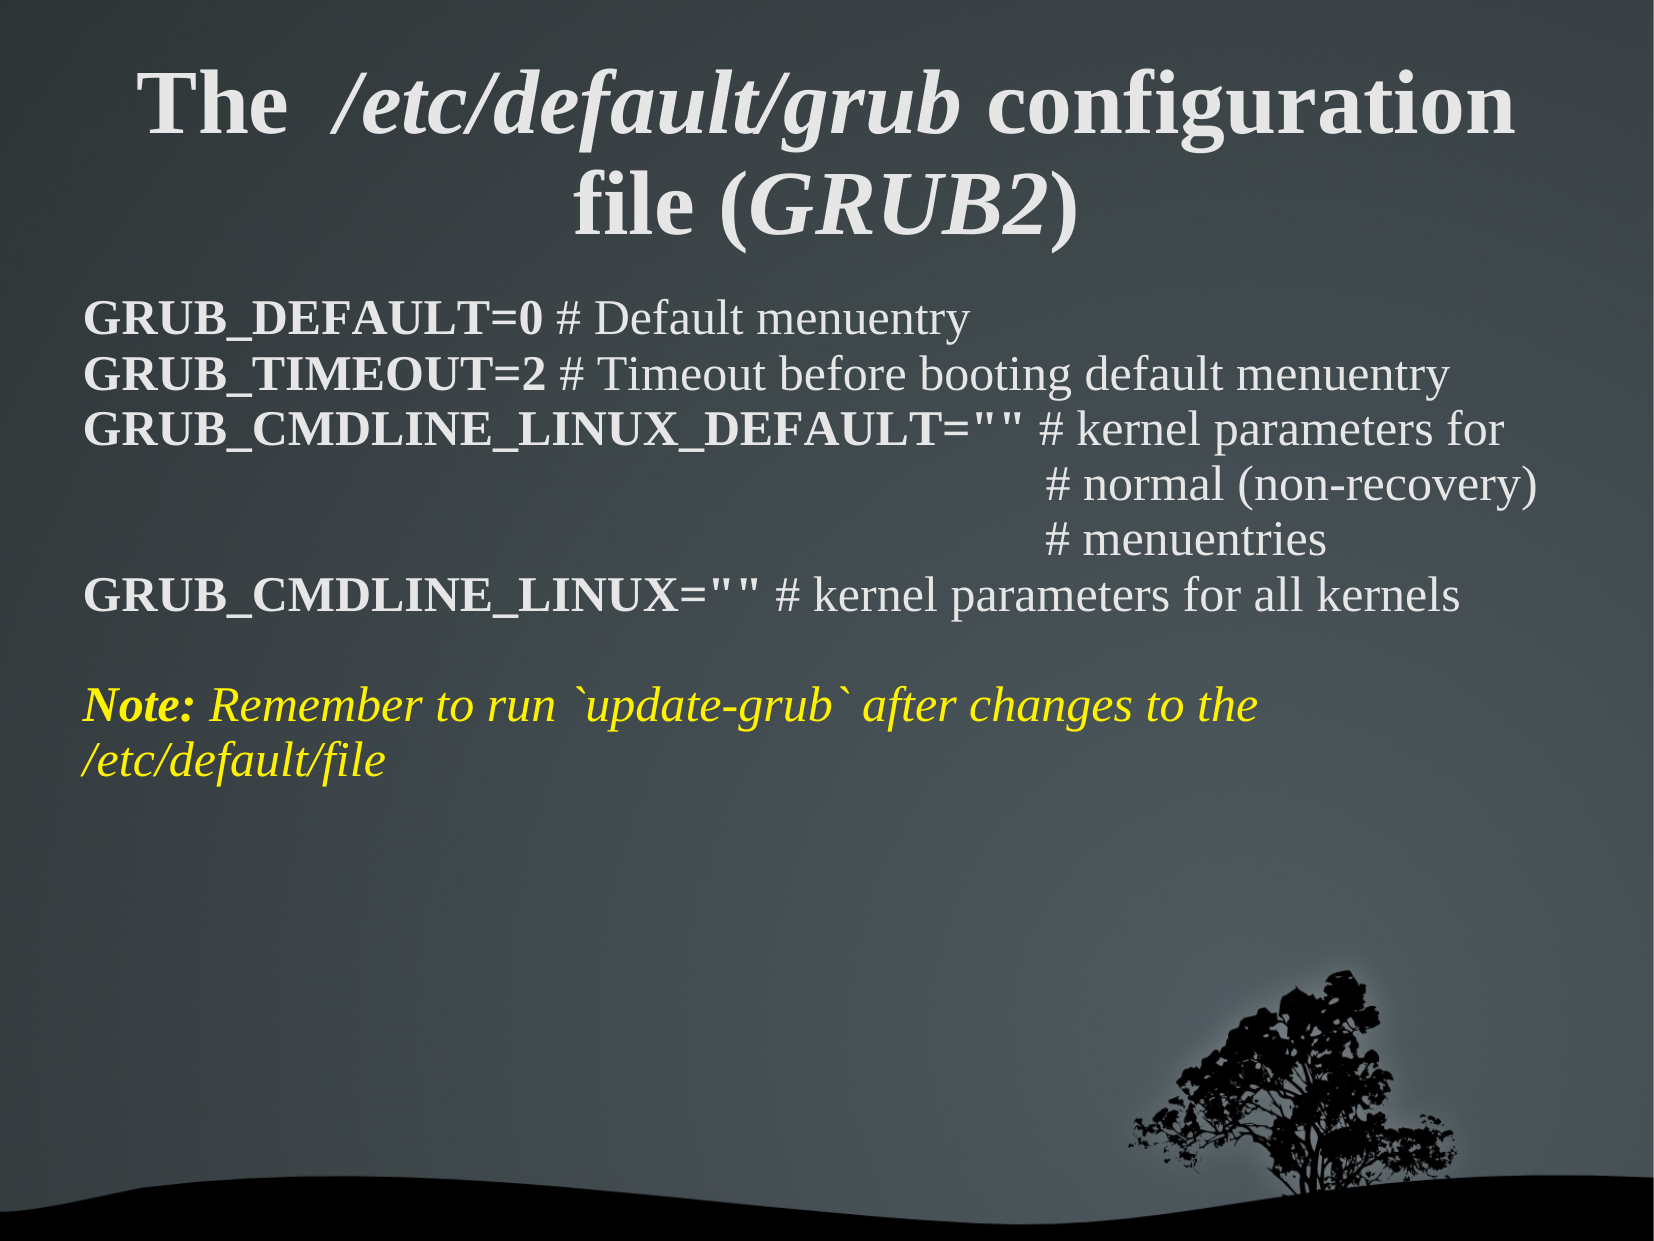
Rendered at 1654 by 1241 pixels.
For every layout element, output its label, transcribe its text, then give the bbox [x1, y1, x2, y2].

title The /etc/default/grub configuration file (GRUB2) [82, 49, 1571, 257]
list GRUB_DEFAULT=0 # Default menuentry GRUB_TIMEOUT=2 # Timeout before booting default menuentry GRUB_CMDLINE_LINUX_DEFAULT="" # kernel parameters for # normal (non-recovery) # menuentries GRUB_CMDLINE_LINUX="" # kernel parameters for all kernels Note: Remember to run `update-grub` after changes to the /etc/default/file [82, 290, 1571, 1241]
picture [0, 0, 1654, 1241]
